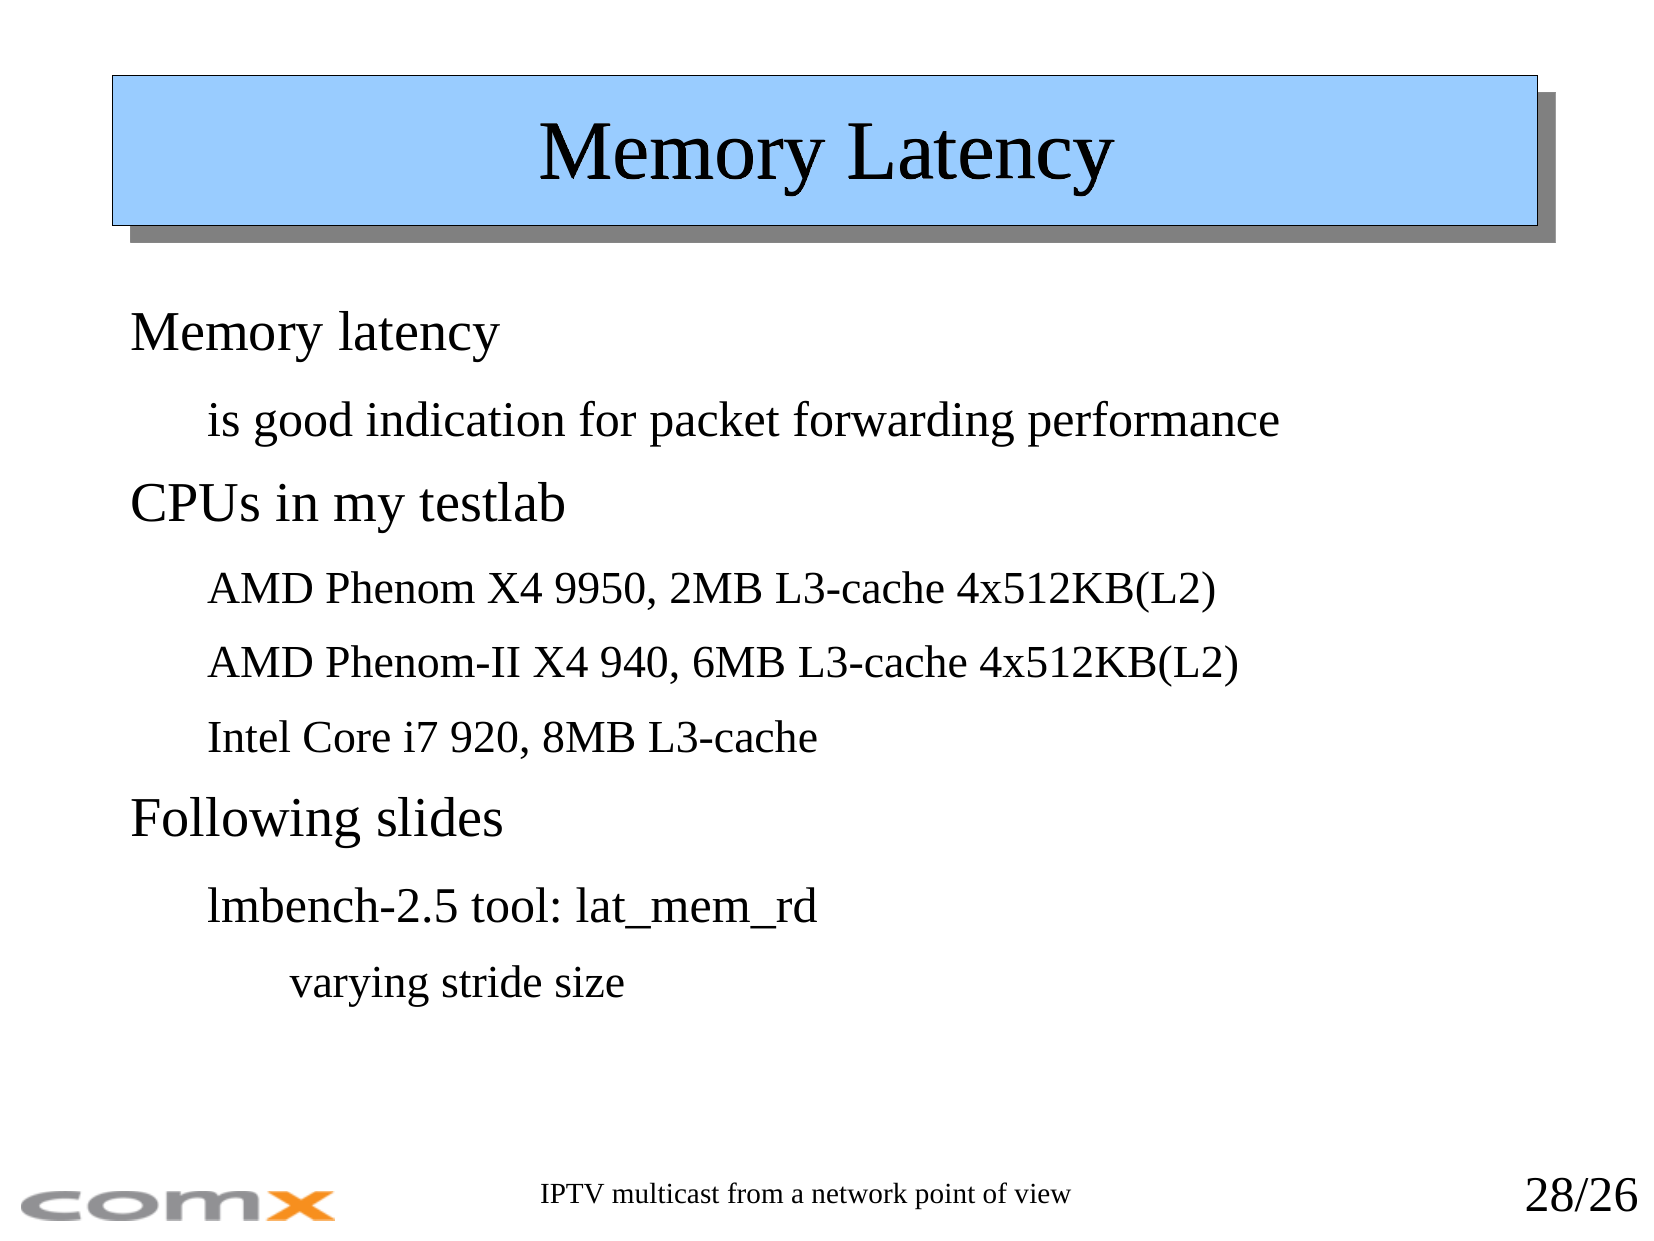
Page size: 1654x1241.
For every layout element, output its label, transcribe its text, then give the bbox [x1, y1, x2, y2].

title Memory Latency [116, 90, 1538, 211]
picture [21, 1191, 335, 1221]
list Memory latency is good indication for packet forwarding performance CPUs in my testlab AMD Phenom X4 9950, 2MB L3-cache 4x512KB(L2) AMD Phenom-II X4 940, 6MB L3-cache 4x512KB(L2) Intel Core i7 920, 8MB L3-cache Following slides lmbench-2.5 tool: lat_mem_rd varying stride size [112, 300, 1538, 1091]
